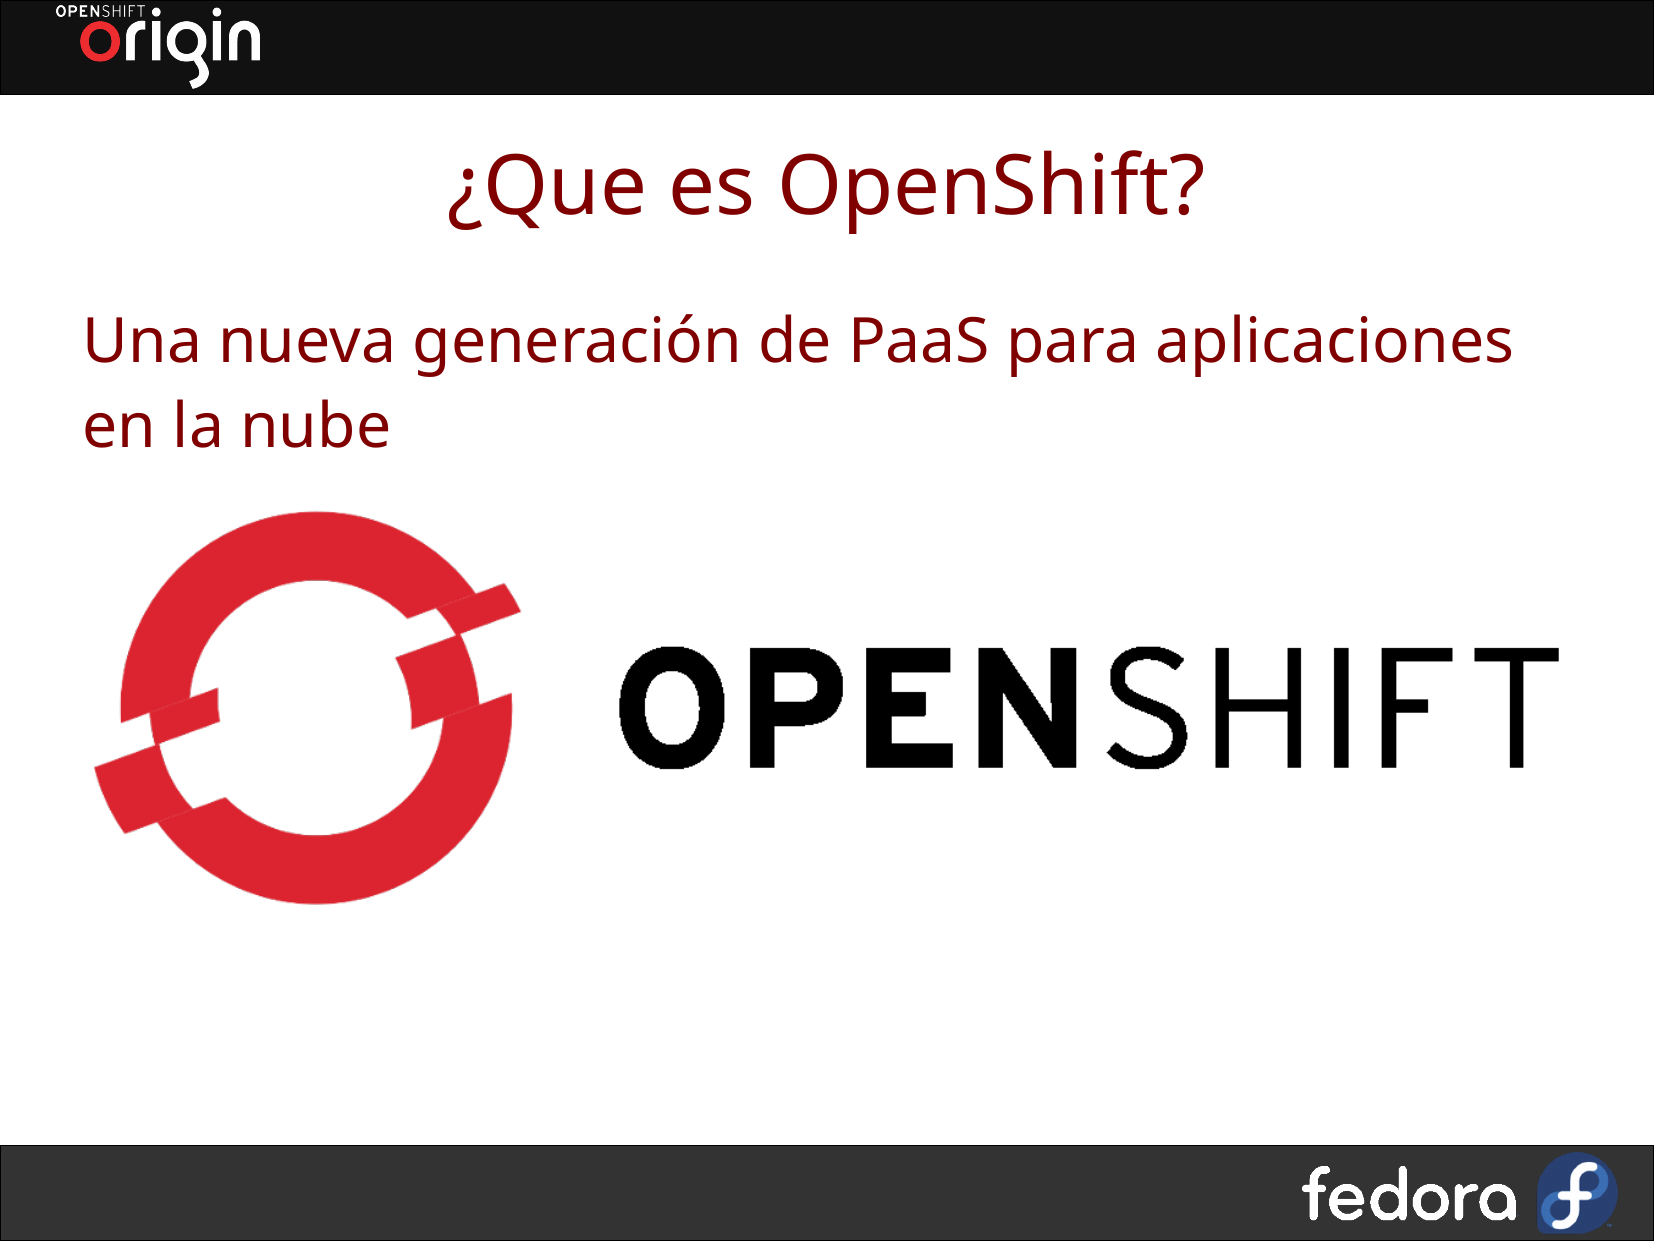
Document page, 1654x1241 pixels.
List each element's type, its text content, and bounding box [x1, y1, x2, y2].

title ¿Que es OpenShift? [82, 78, 1571, 287]
picture [56, 5, 260, 89]
picture [1299, 1151, 1619, 1235]
picture [88, 505, 1565, 911]
subtitle Una nueva generación de PaaS para aplicaciones en la nube [82, 296, 1560, 1099]
